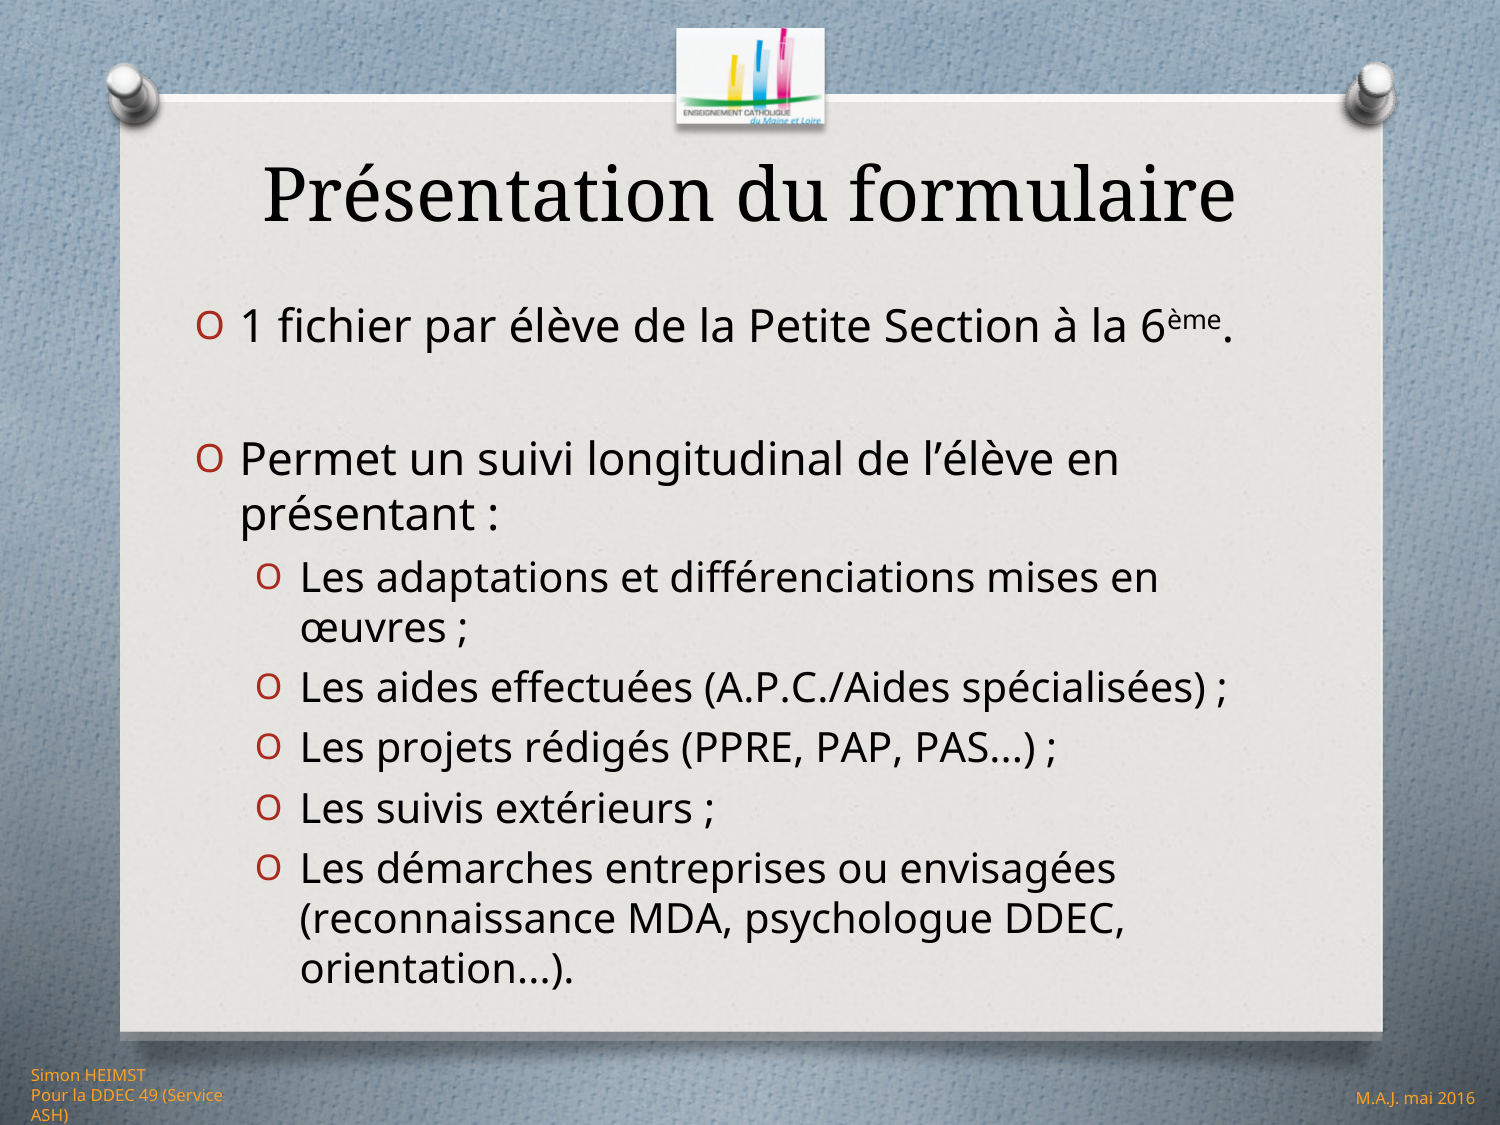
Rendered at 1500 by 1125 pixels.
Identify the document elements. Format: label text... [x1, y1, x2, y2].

text_box M.A.J. mai 2016 [1241, 1080, 1491, 1116]
picture [0, 0, 1500, 1125]
title Présentation du formulaire [179, 92, 1323, 290]
text_box Simon HEIMST Pour la DDEC 49 (Service ASH) [16, 1056, 265, 1125]
list 1 fichier par élève de la Petite Section à la 6ème. Permet un suivi longitudinal de l’élève en présentant : Les adaptations et différenciations mises en œuvres ; Les aides effectuées (A.P.C./Aides spécialisées) ; Les projets rédigés (PPRE, PAP, PAS...) ; Les suivis extérieurs ; Les démarches entreprises ou envisagées (reconnaissance MDA, psychologue DDEC, orientation...). [179, 290, 1323, 996]
